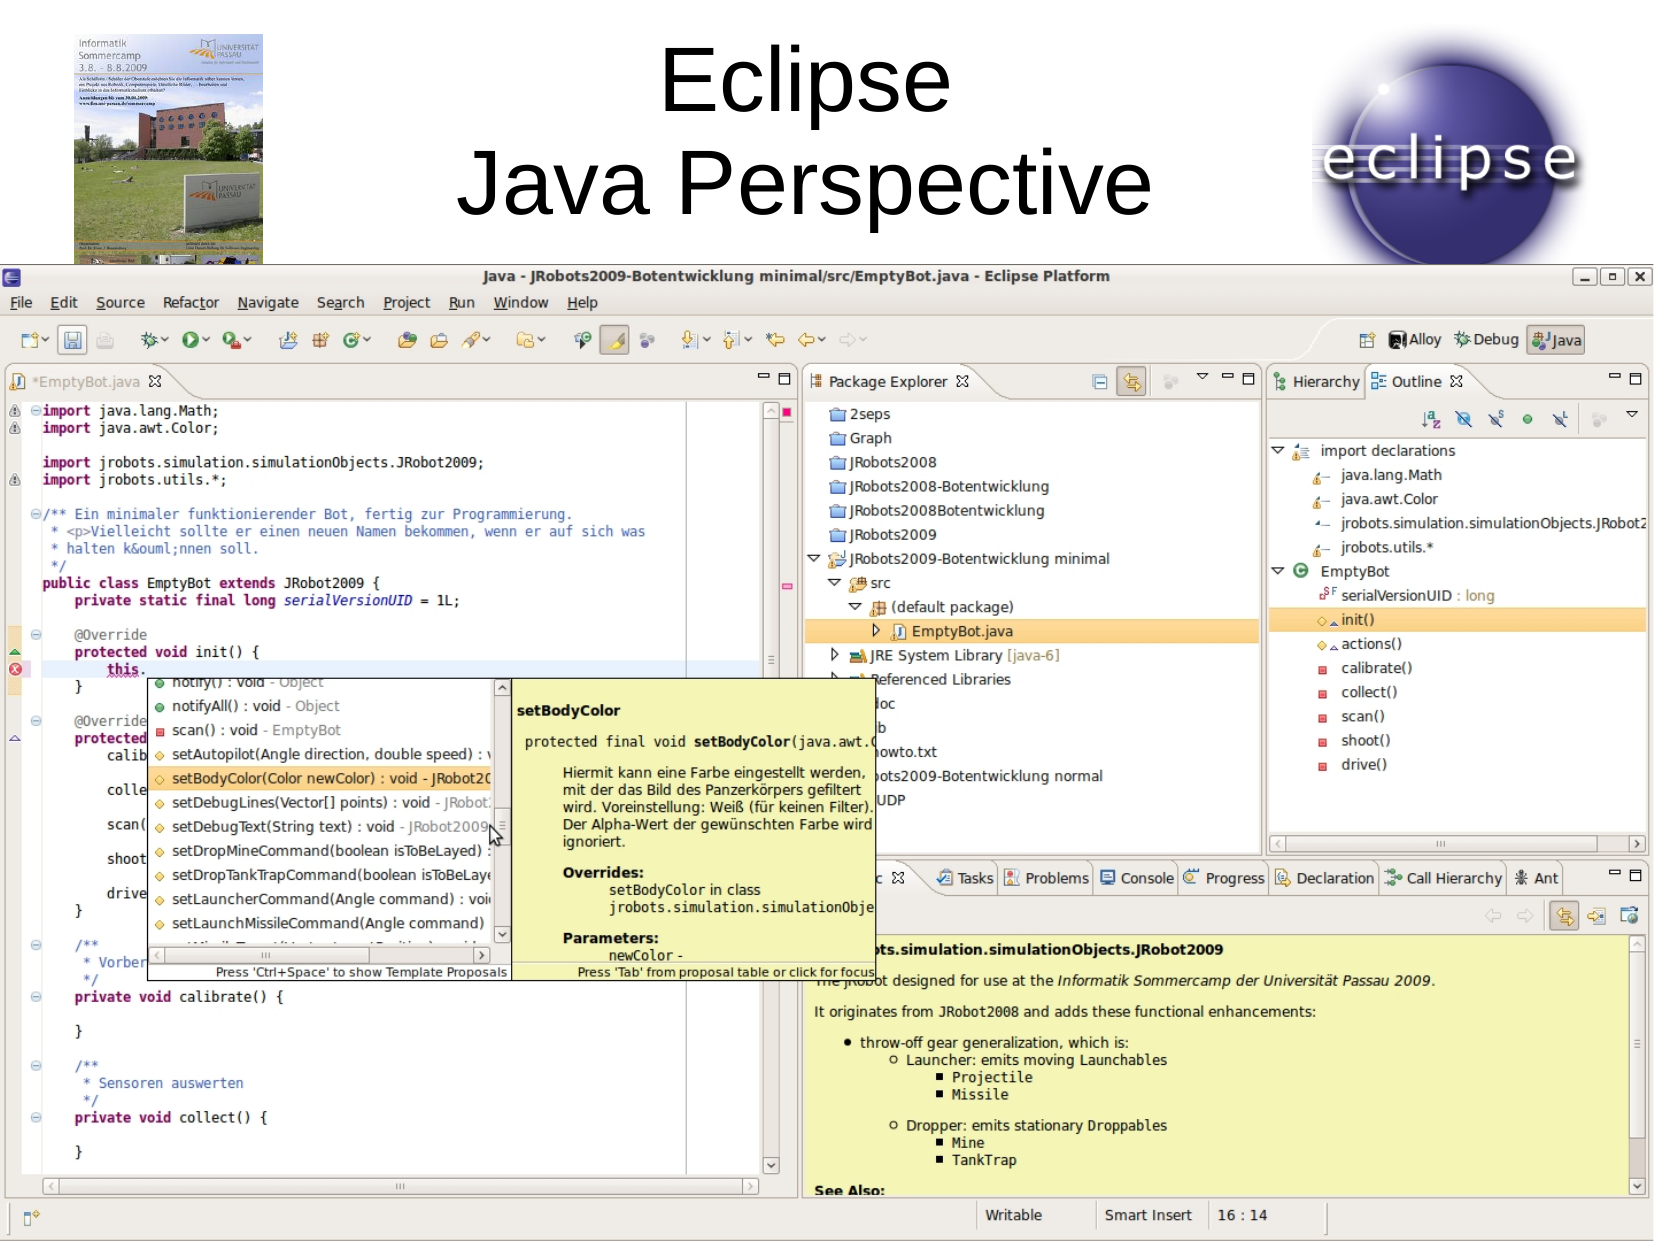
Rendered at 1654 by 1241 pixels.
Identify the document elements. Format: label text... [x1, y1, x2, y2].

title Eclipse Java Perspective [300, 17, 1313, 246]
picture [0, 21, 1654, 1241]
